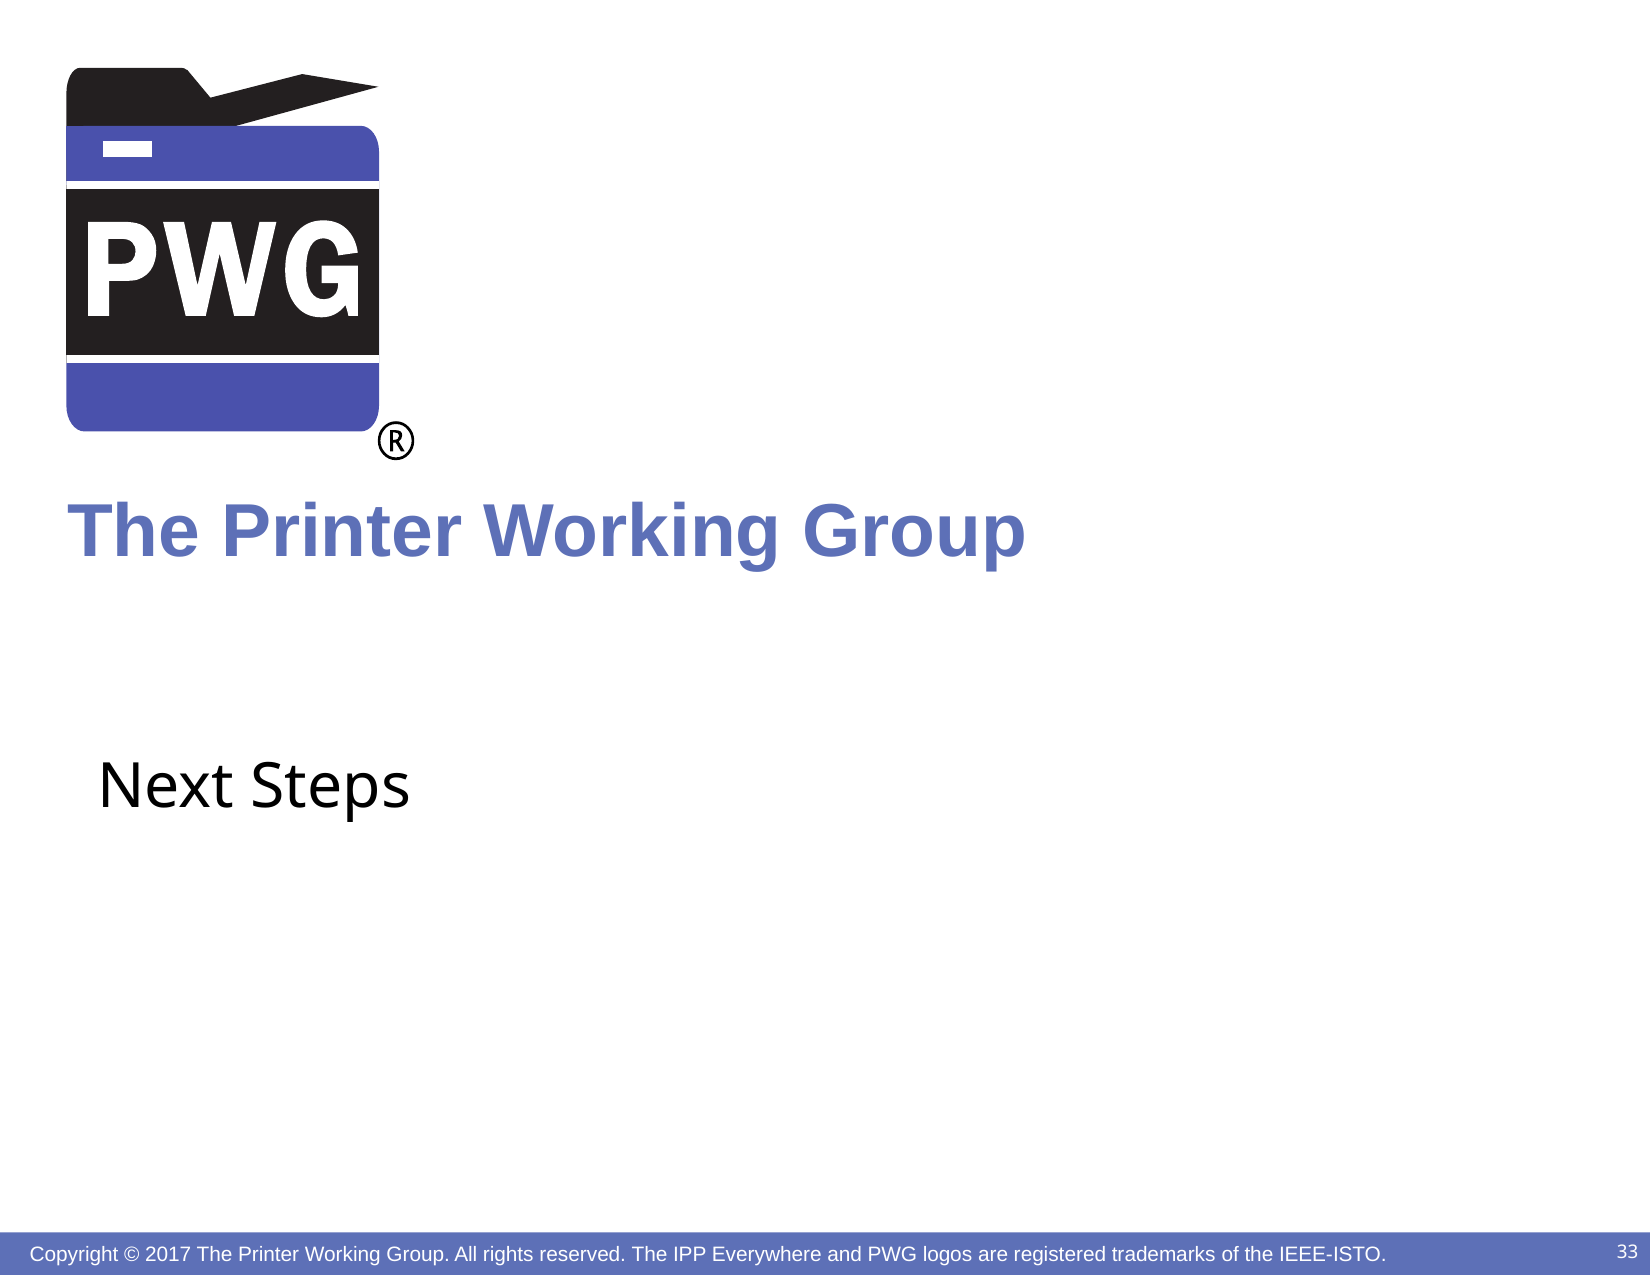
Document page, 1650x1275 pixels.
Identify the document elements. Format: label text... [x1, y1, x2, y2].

title Next Steps [82, 592, 1568, 829]
